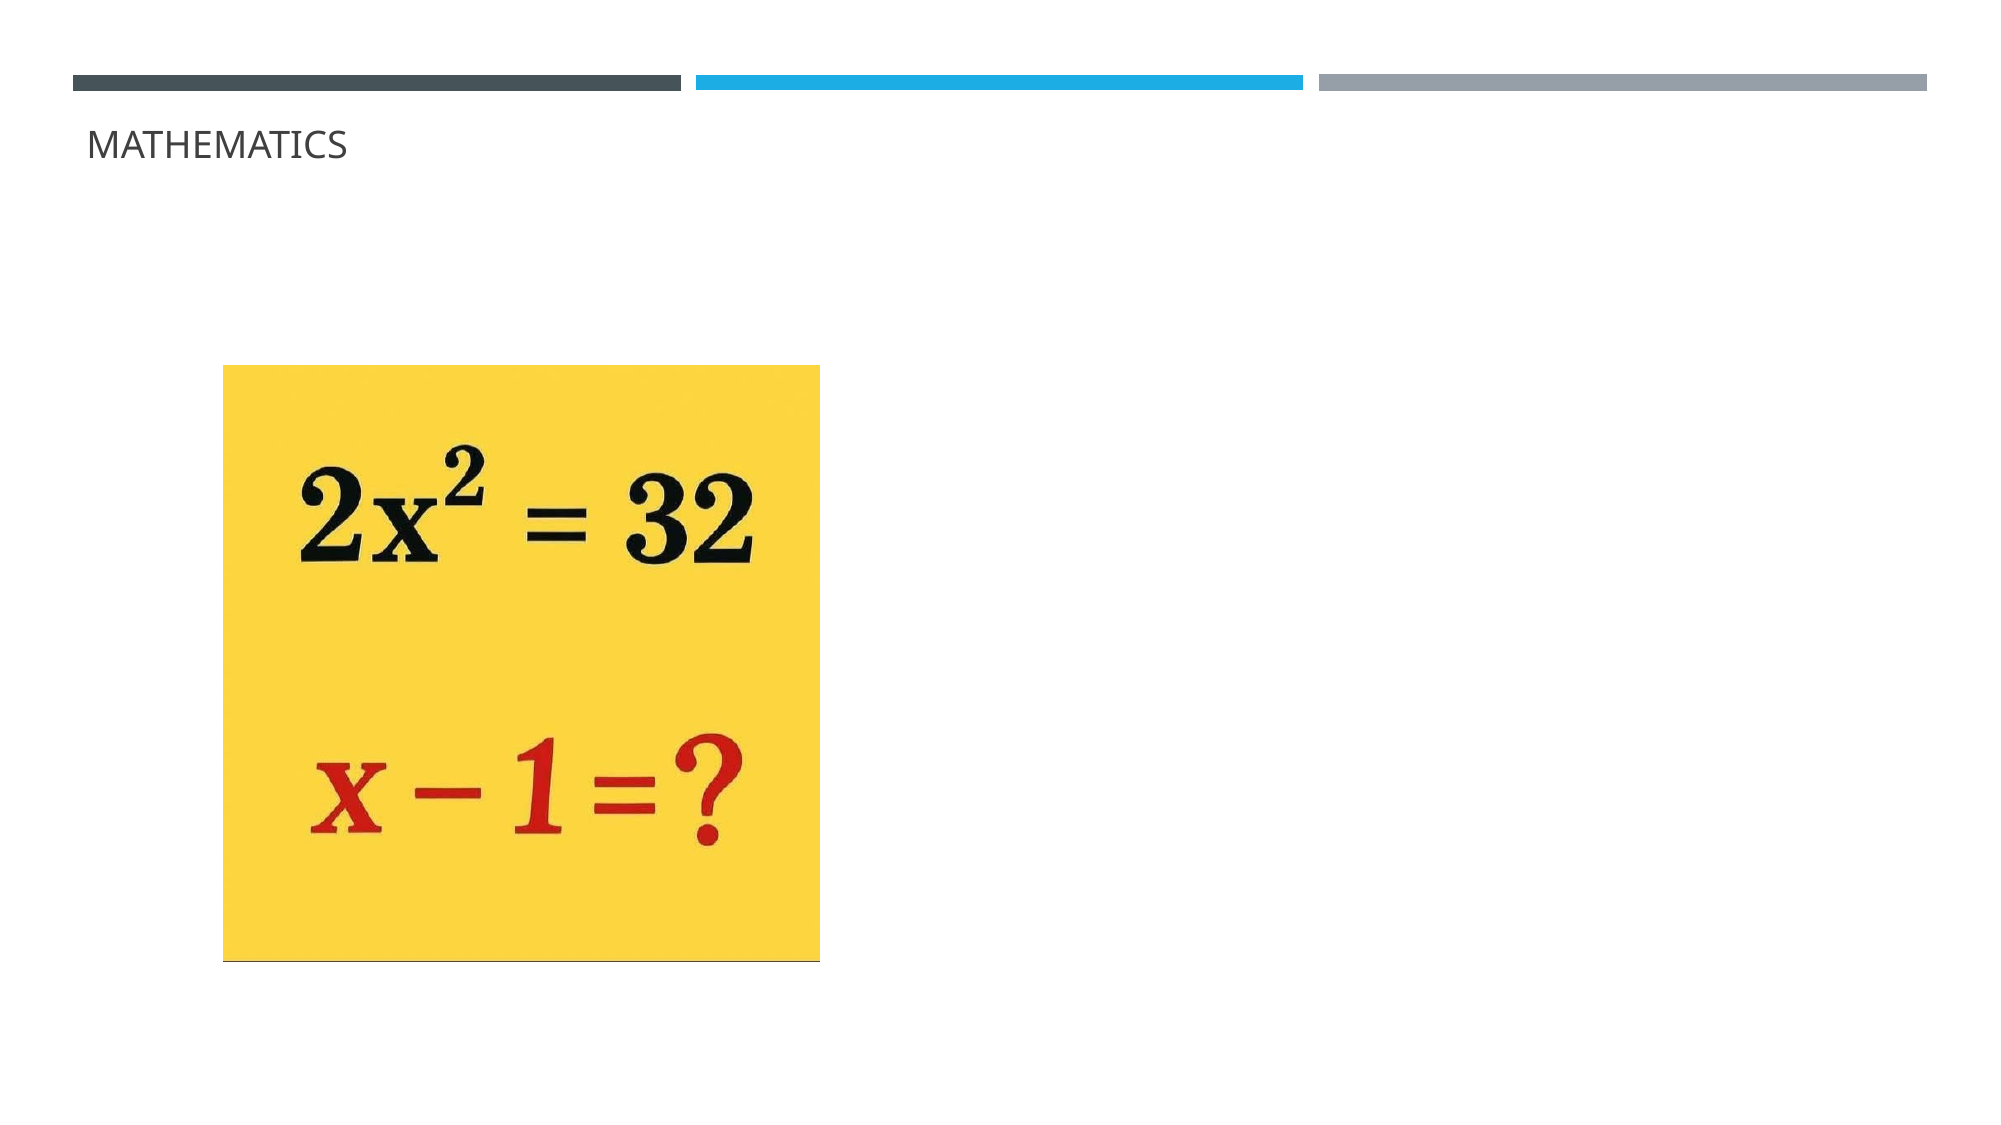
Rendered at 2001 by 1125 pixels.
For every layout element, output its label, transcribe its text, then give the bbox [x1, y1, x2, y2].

picture [223, 365, 820, 962]
title mathematics [71, 112, 1881, 174]
